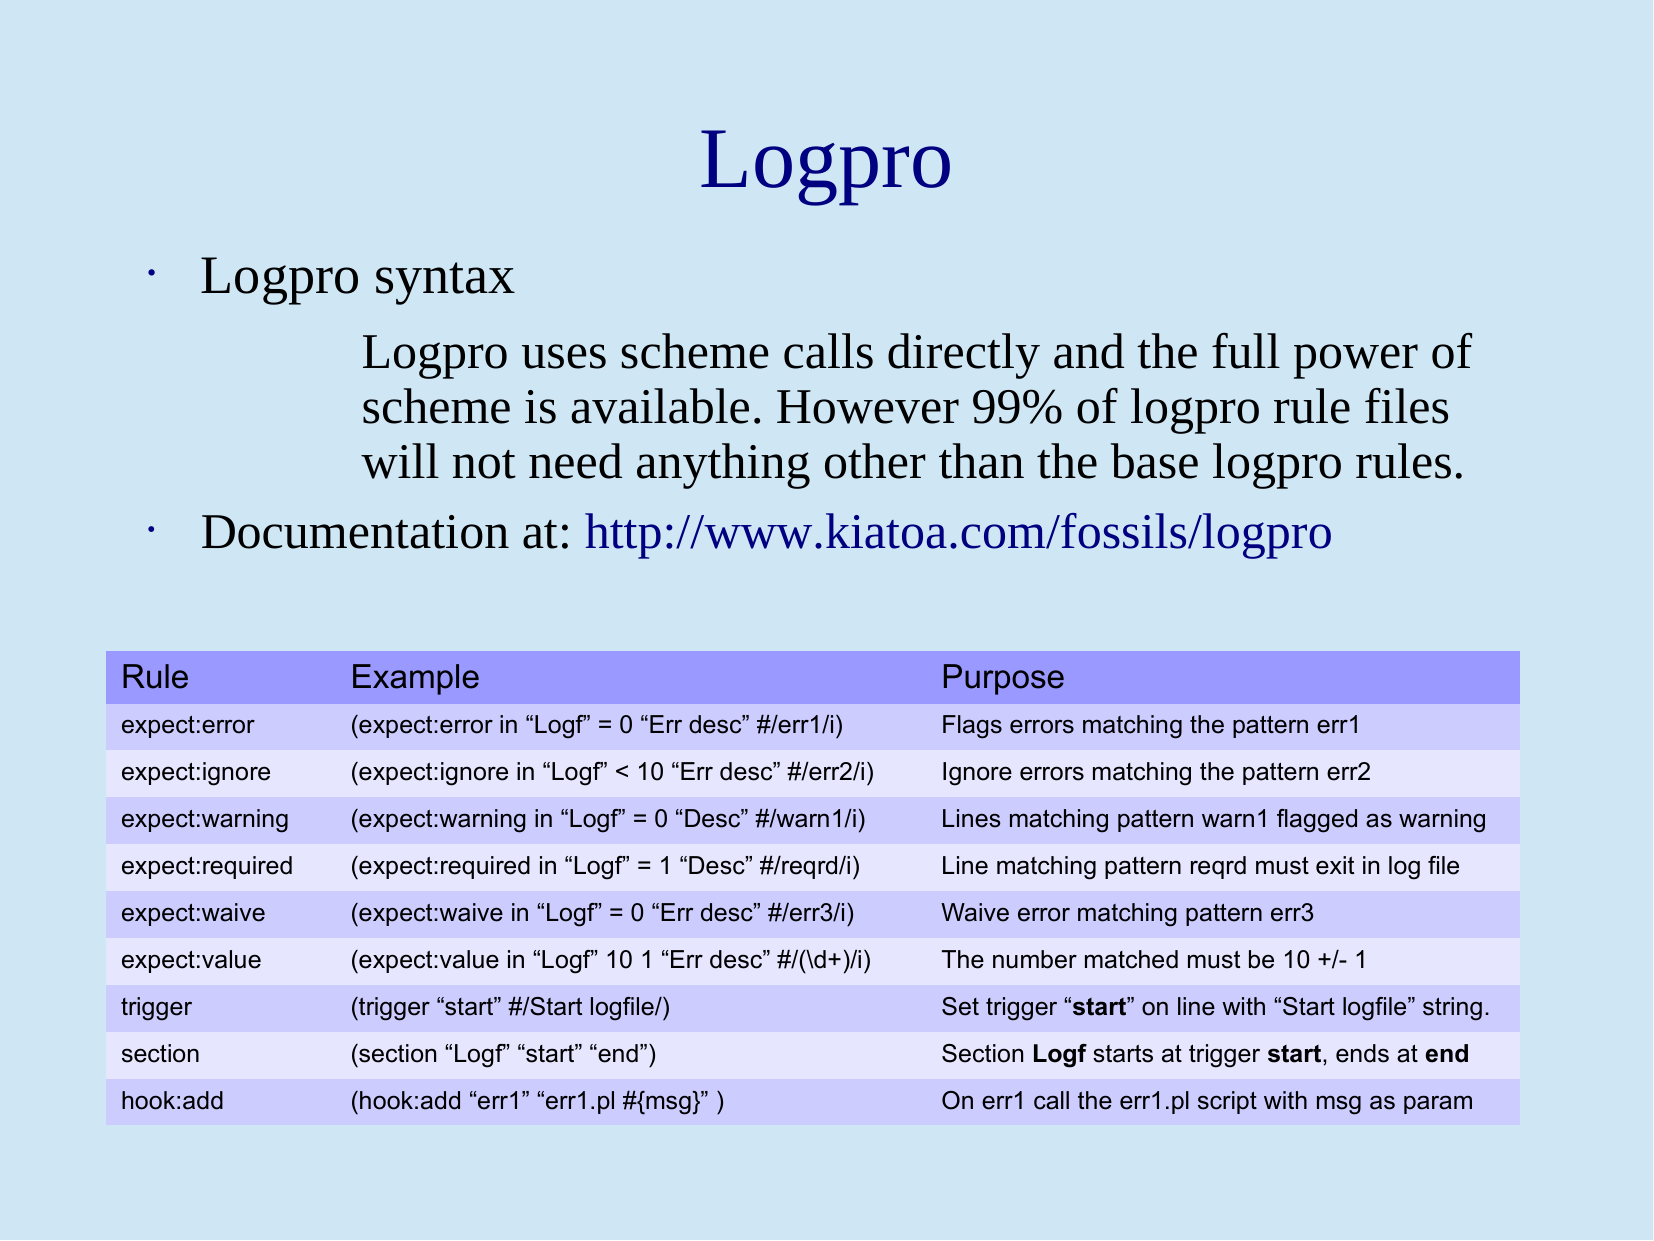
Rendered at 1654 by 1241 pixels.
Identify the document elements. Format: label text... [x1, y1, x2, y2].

table_cell (section “Logf” “start” “end”) [336, 1032, 927, 1079]
table_cell On err1 call the err1.pl script with msg as param [927, 1079, 1520, 1125]
list Logpro syntax Logpro uses scheme calls directly and the full power of scheme is available. However 99% of logpro rule files will not need anything other than the base logpro rules. Documentation at: http://www.kiatoa.com/fossils/logpro [129, 245, 1489, 616]
table_cell (expect:value in “Logf” 10 1 “Err desc” #/(\d+)/i) [336, 938, 927, 985]
table_cell Ignore errors matching the pattern err2 [927, 750, 1520, 797]
title Logpro [82, 55, 1571, 263]
table_cell section [106, 1032, 336, 1079]
table_cell expect:value [106, 938, 336, 985]
table_cell Section Logf starts at trigger start, ends at end [927, 1032, 1520, 1079]
table_cell Lines matching pattern warn1 flagged as warning [927, 797, 1520, 844]
table_cell Waive error matching pattern err3 [927, 891, 1520, 938]
table_cell The number matched must be 10 +/- 1 [927, 938, 1520, 985]
table_header Purpose [927, 651, 1520, 704]
table_cell hook:add [106, 1079, 336, 1125]
table_cell Flags errors matching the pattern err1 [927, 704, 1520, 750]
table_cell (expect:waive in “Logf” = 0 “Err desc” #/err3/i) [336, 891, 927, 938]
table_cell (expect:required in “Logf” = 1 “Desc” #/reqrd/i) [336, 844, 927, 891]
table_cell (expect:warning in “Logf” = 0 “Desc” #/warn1/i) [336, 797, 927, 844]
table_cell trigger [106, 985, 336, 1032]
table_header Rule [106, 651, 336, 704]
table_cell (expect:error in “Logf” = 0 “Err desc” #/err1/i) [336, 704, 927, 750]
table_cell Set trigger “start” on line with “Start logfile” string. [927, 985, 1520, 1032]
table_cell (hook:add “err1” “err1.pl #{msg}” ) [336, 1079, 927, 1125]
table_header Example [336, 651, 927, 704]
table_cell expect:required [106, 844, 336, 891]
table_cell expect:warning [106, 797, 336, 844]
table_cell (trigger “start” #/Start logfile/) [336, 985, 927, 1032]
table_cell expect:ignore [106, 750, 336, 797]
table_cell (expect:ignore in “Logf” < 10 “Err desc” #/err2/i) [336, 750, 927, 797]
table_cell expect:waive [106, 891, 336, 938]
table_cell Line matching pattern reqrd must exit in log file [927, 844, 1520, 891]
table_cell expect:error [106, 704, 336, 750]
